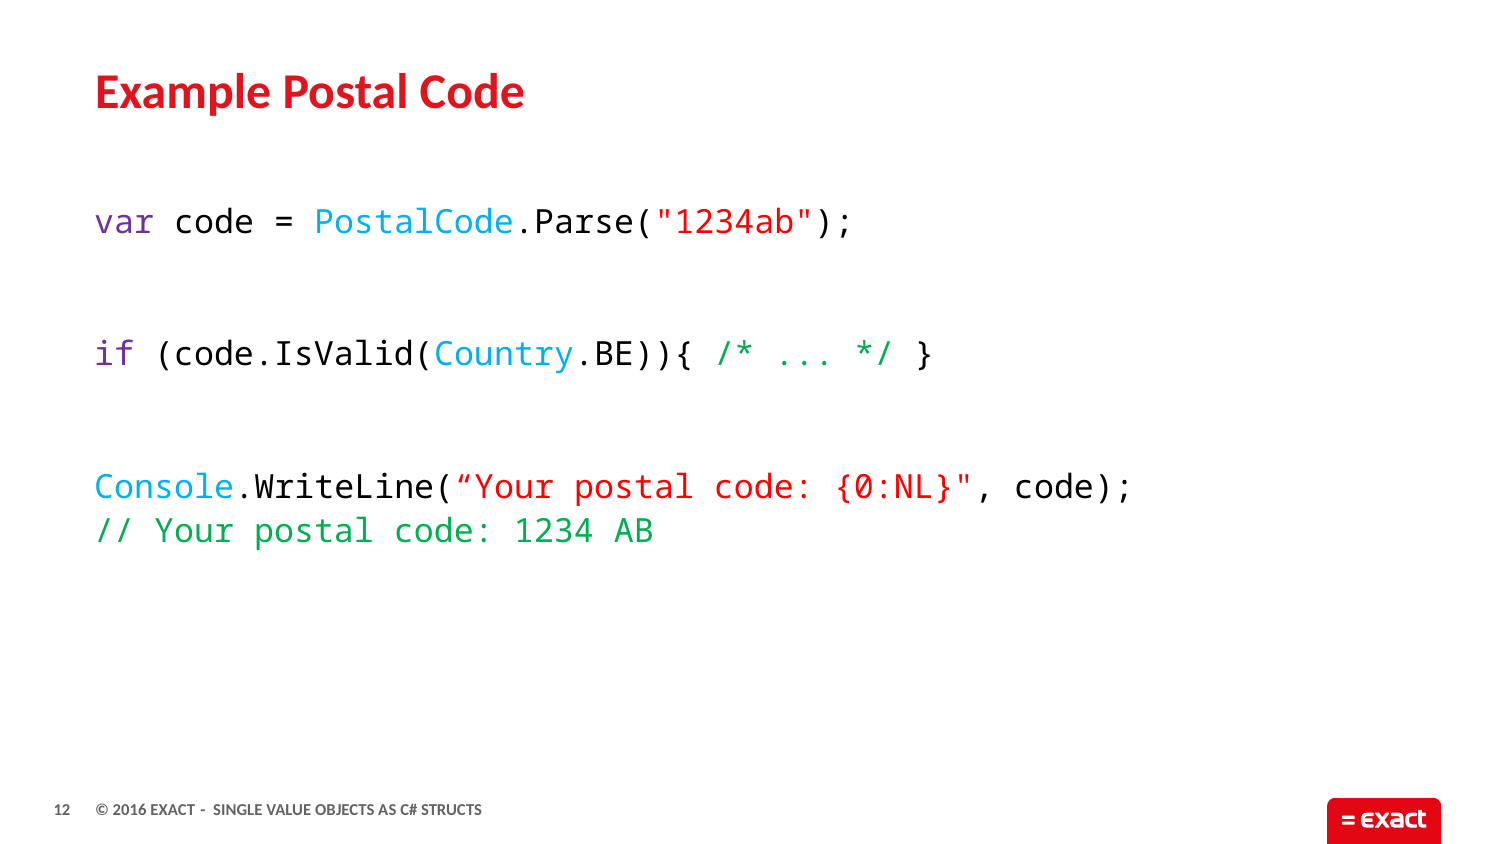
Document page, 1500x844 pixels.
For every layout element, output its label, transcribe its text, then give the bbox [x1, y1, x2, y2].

title Example Postal Code [79, 62, 1421, 128]
text_box - Single Value Objects as C# structs [185, 786, 826, 832]
text_box [38, 786, 96, 832]
list var code = PostalCode.Parse("1234ab"); if (code.IsValid(Country.BE)){ /* ... */ } Console.WriteLine(“Your postal code: {0:NL}", code); // Your postal code: 1234 AB [79, 196, 1421, 754]
